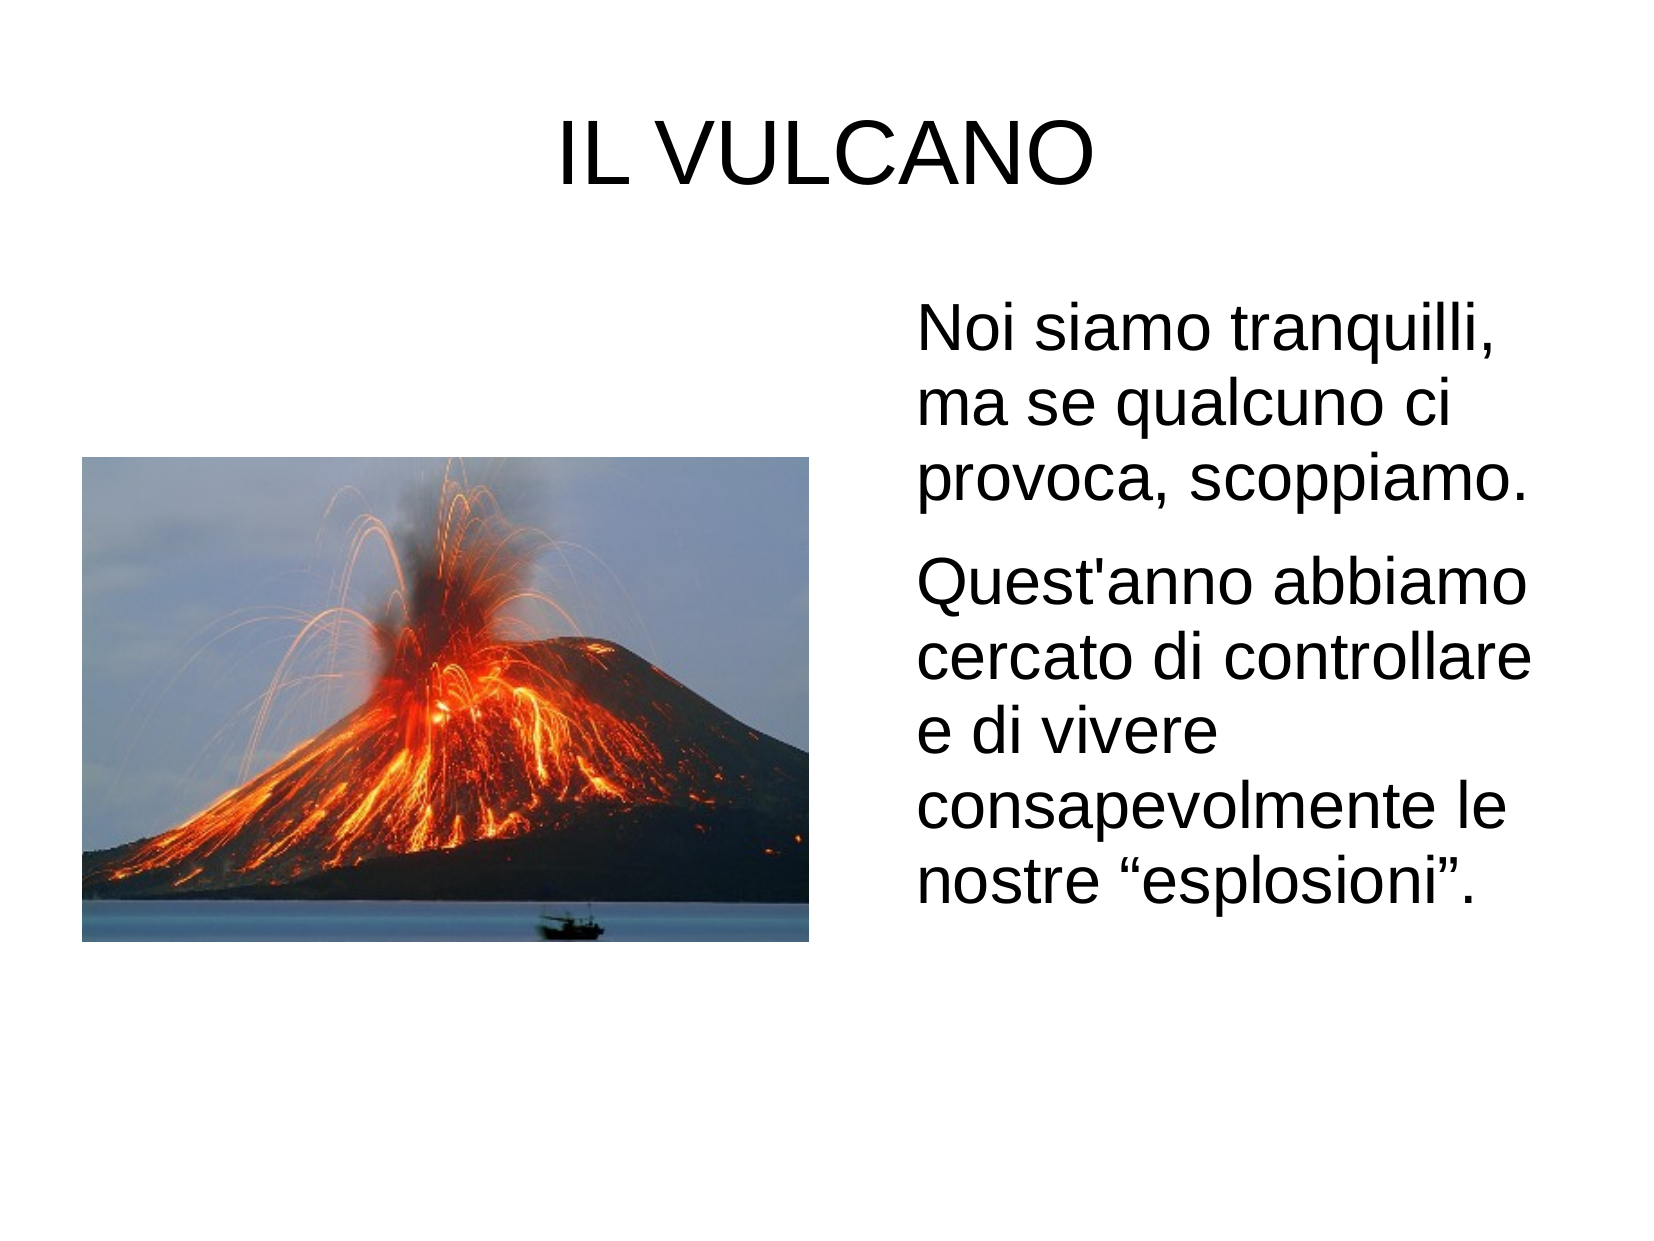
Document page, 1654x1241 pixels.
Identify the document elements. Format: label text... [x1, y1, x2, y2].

picture [82, 457, 809, 942]
list Noi siamo tranquilli, ma se qualcuno ci provoca, scoppiamo. Quest'anno abbiamo cercato di controllare e di vivere consapevolmente le nostre “esplosioni”. [845, 290, 1572, 1109]
title IL VULCANO [82, 49, 1571, 257]
